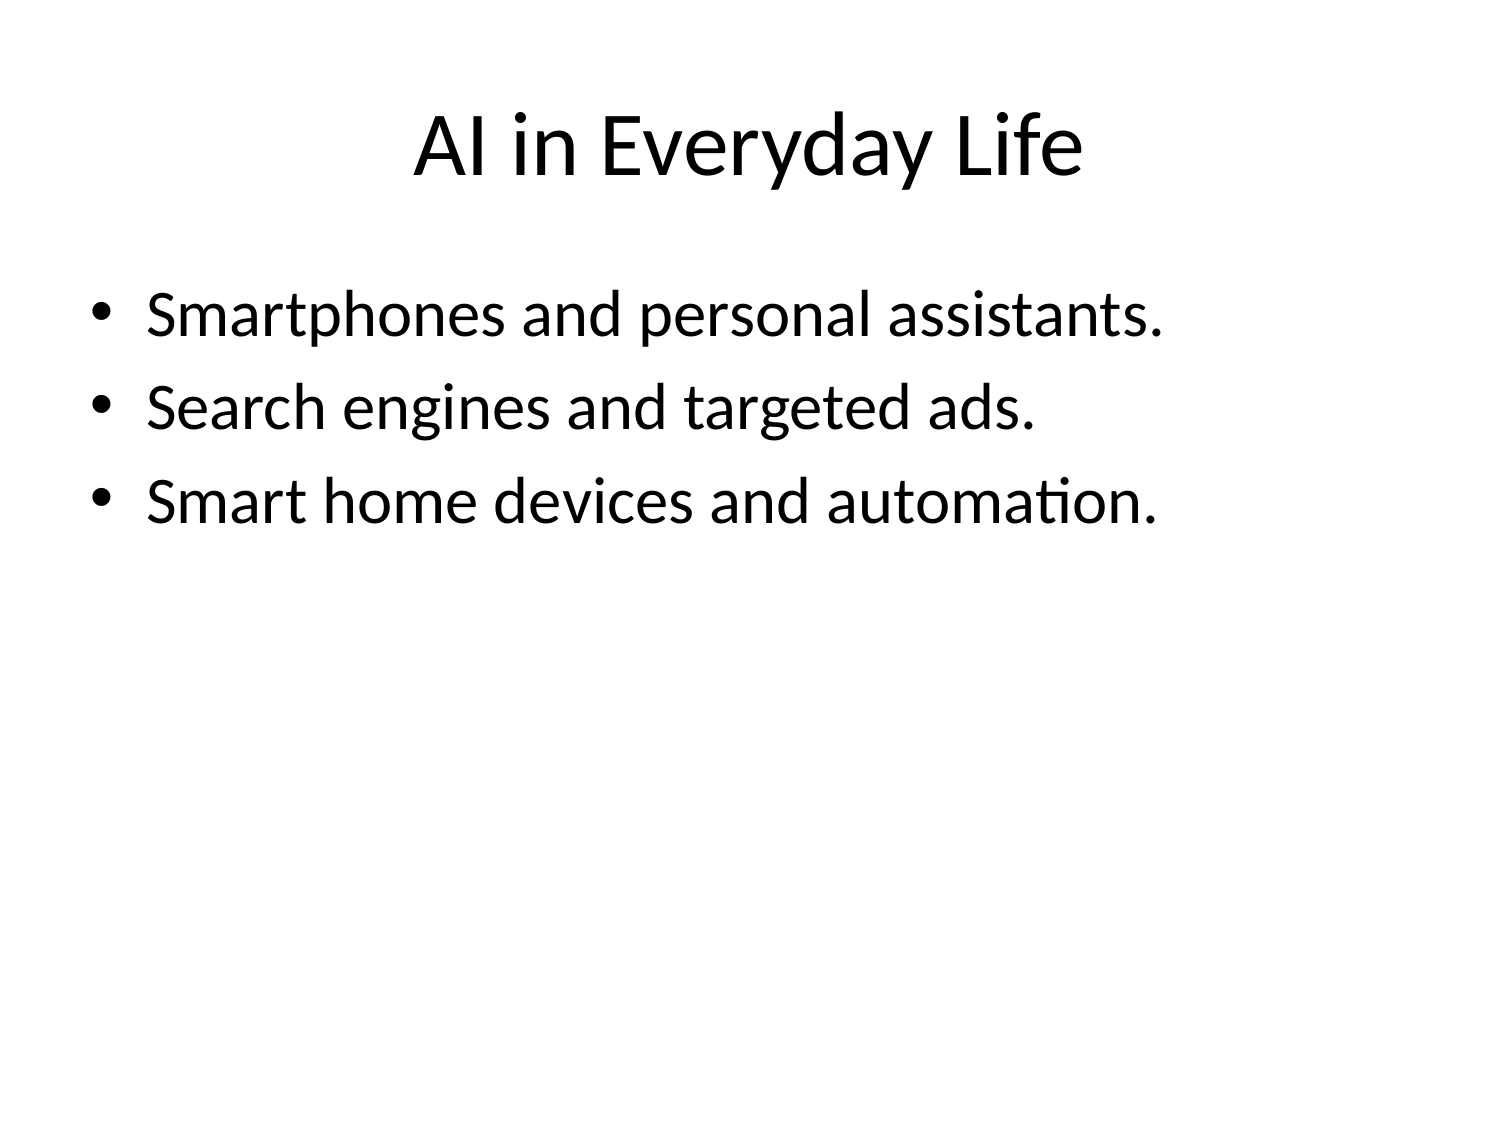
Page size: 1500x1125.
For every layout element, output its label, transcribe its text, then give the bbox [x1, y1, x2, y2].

list Smartphones and personal assistants. Search engines and targeted ads. Smart home devices and automation. [75, 262, 1425, 1005]
title AI in Everyday Life [75, 45, 1425, 233]
